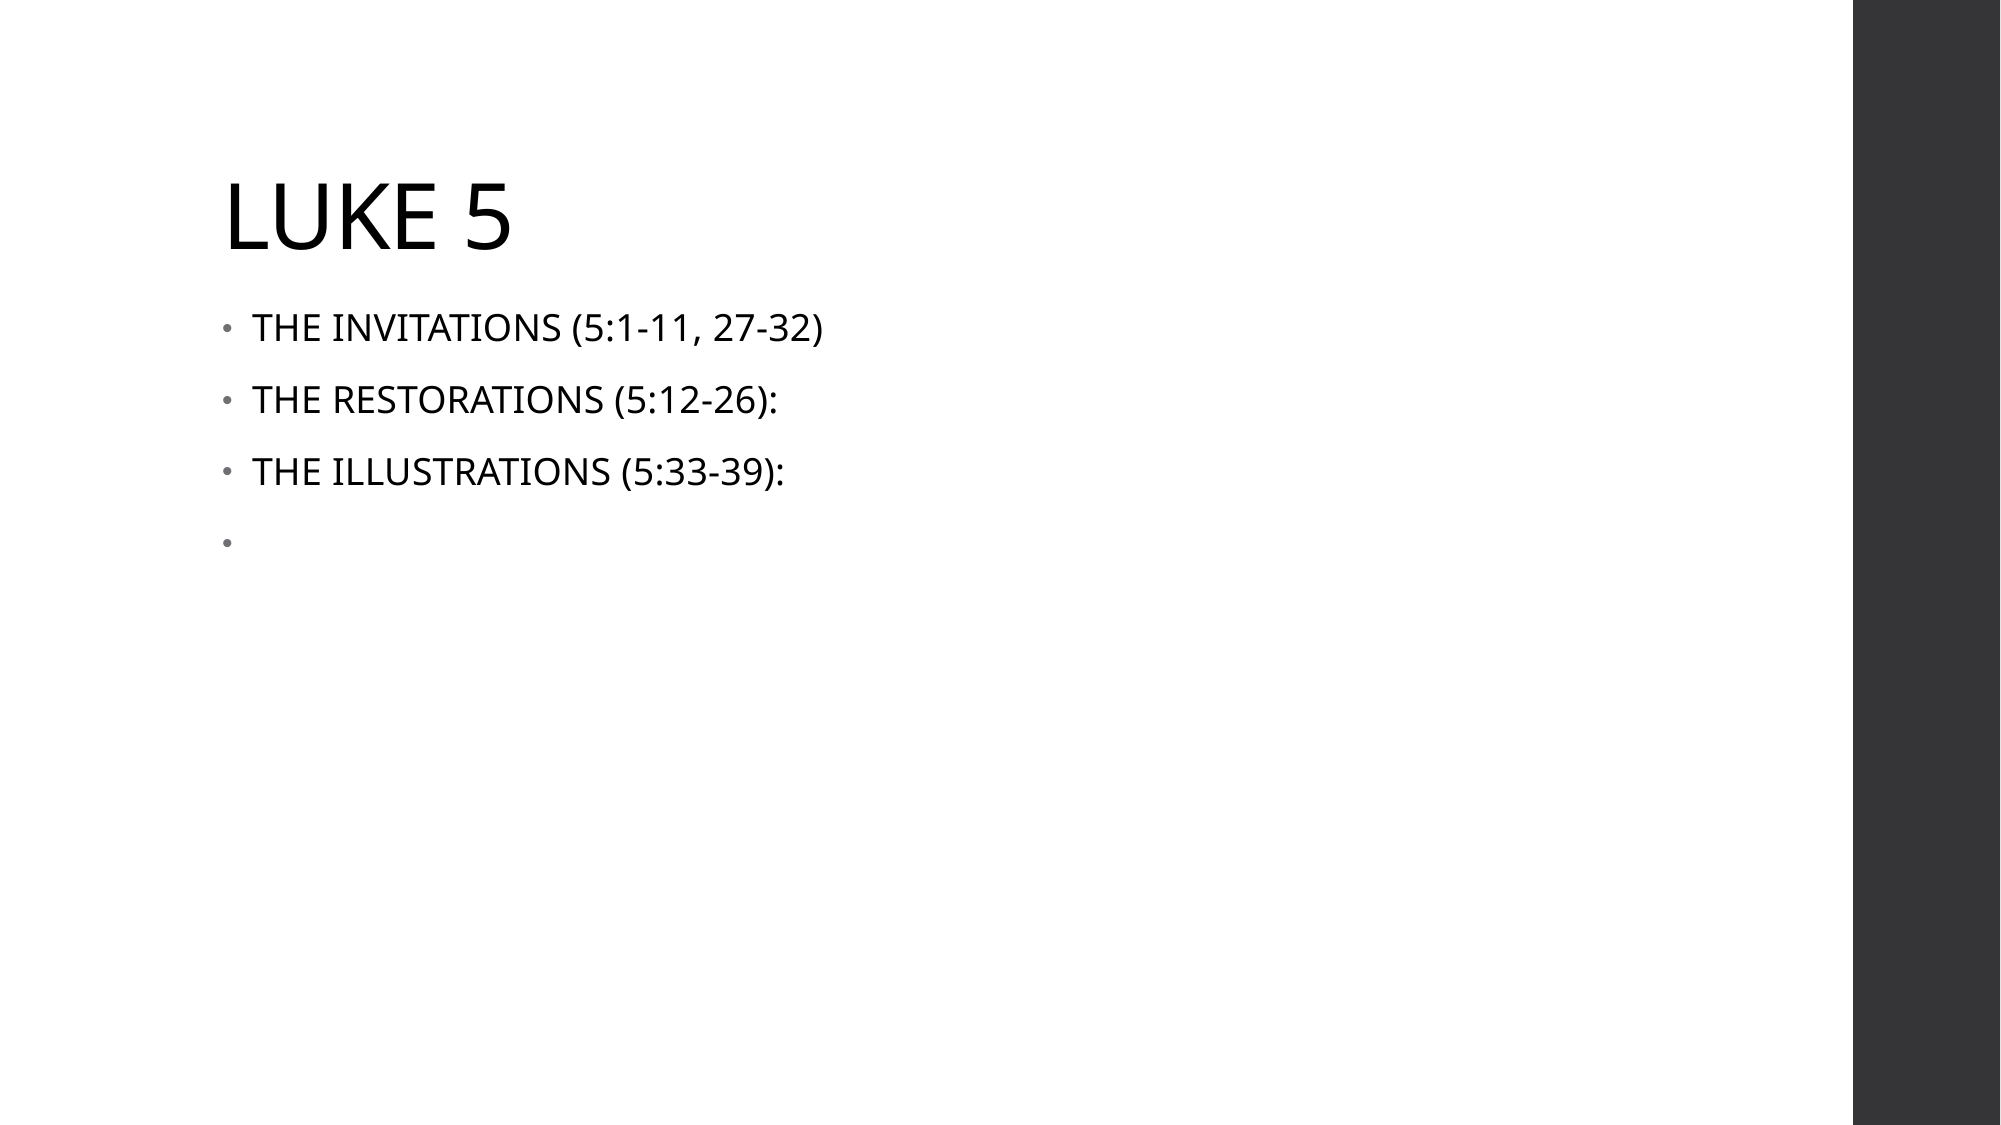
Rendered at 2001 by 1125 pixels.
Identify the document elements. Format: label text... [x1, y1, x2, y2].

title LUKE 5 [206, 60, 1797, 278]
list THE INVITATIONS (5:1-11, 27-32) THE RESTORATIONS (5:12-26): THE ILLUSTRATIONS (5:33-39): [206, 299, 1617, 1014]
